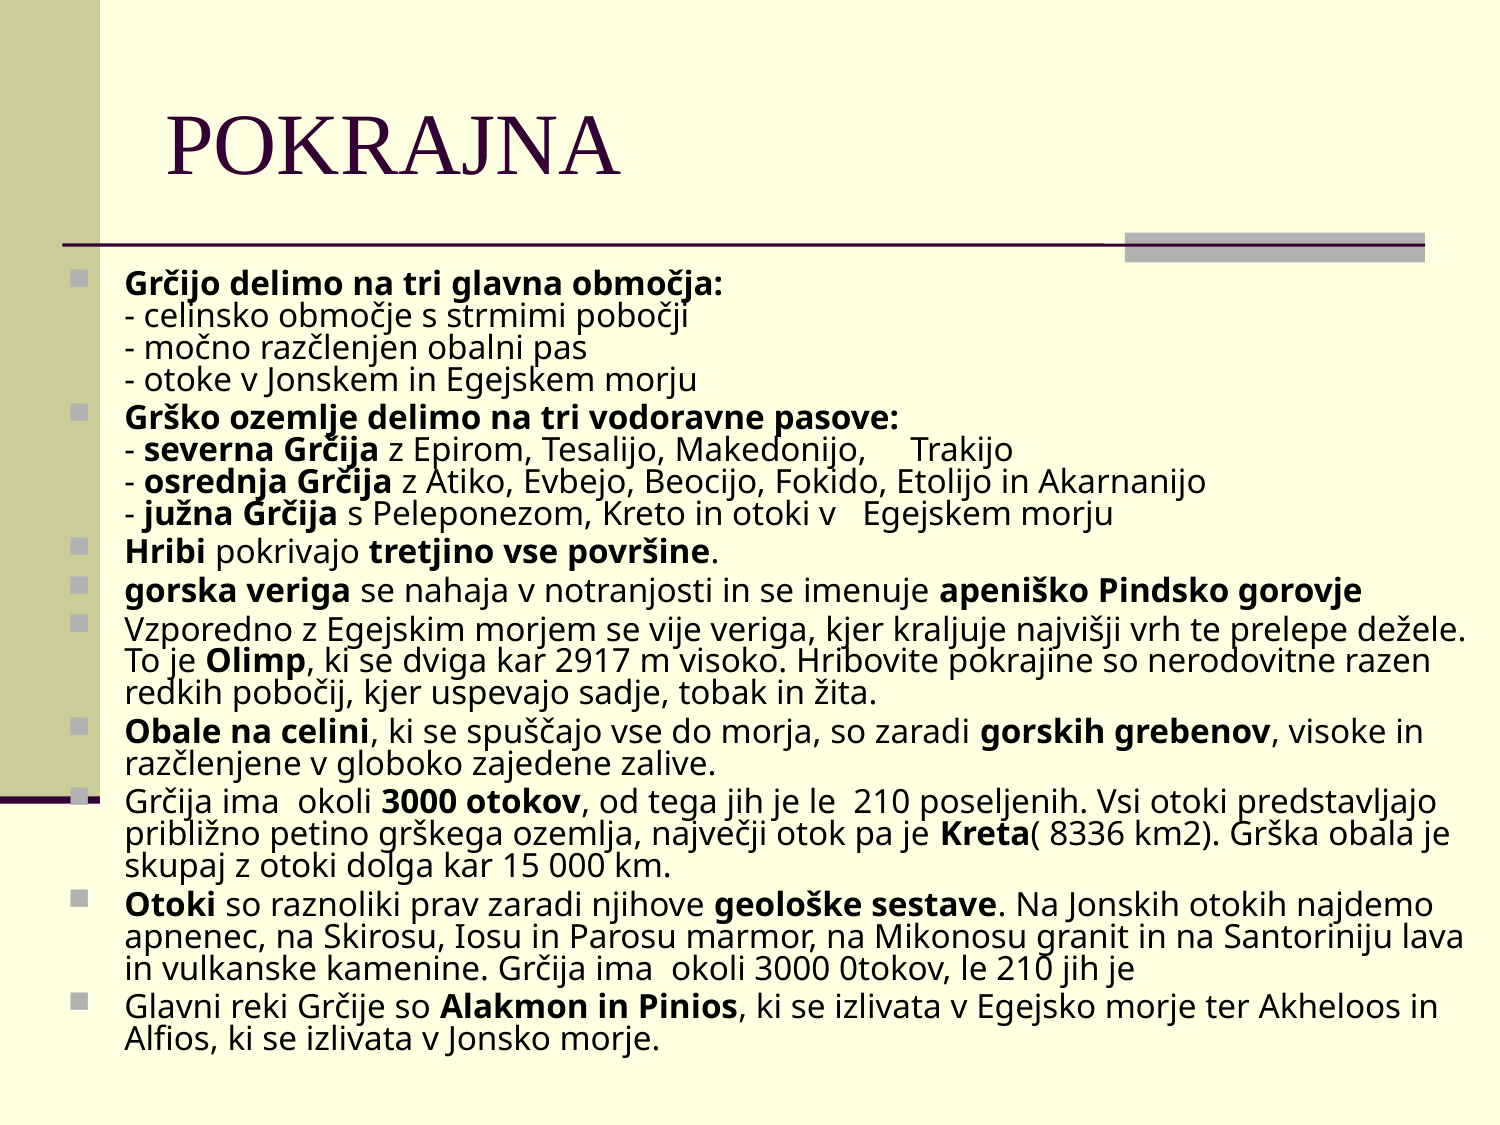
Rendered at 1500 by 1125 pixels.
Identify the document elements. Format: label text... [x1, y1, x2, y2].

title POKRAJNA [150, 45, 1425, 234]
list Grčijo delimo na tri glavna območja: - celinsko območje s strmimi pobočji - močno razčlenjen obalni pas - otoke v Jonskem in Egejskem morju Grško ozemlje delimo na tri vodoravne pasove: - severna Grčija z Epirom, Tesalijo, Makedonijo, Trakijo - osrednja Grčija z Atiko, Evbejo, Beocijo, Fokido, Etolijo in Akarnanijo - južna Grčija s Peleponezom, Kreto in otoki v Egejskem morju Hribi pokrivajo tretjino vse površine. gorska veriga se nahaja v notranjosti in se imenuje apeniško Pindsko gorovje Vzporedno z Egejskim morjem se vije veriga, kjer kraljuje najvišji vrh te prelepe dežele. To je Olimp, ki se dviga kar 2917 m visoko. Hribovite pokrajine so nerodovitne razen redkih pobočij, kjer uspevajo sadje, tobak in žita. Obale na celini, ki se spuščajo vse do morja, so zaradi gorskih grebenov, visoke in razčlenjene v globoko zajedene zalive. Grčija ima okoli 3000 otokov, od tega jih je le 210 poseljenih. Vsi otoki predstavljajo približno petino grškega ozemlja, največji otok pa je Kreta( 8336 km2). Grška obala je skupaj z otoki dolga kar 15 000 km. Otoki so raznoliki prav zaradi njihove geološke sestave. Na Jonskih otokih najdemo apnenec, na Skirosu, Iosu in Parosu marmor, na Mikonosu granit in na Santoriniju lava in vulkanske kamenine. Grčija ima okoli 3000 0tokov, le 210 jih je Glavni reki Grčije so Alakmon in Pinios, ki se izlivata v Egejsko morje ter Akheloos in Alfios, ki se izlivata v Jonsko morje. [53, 262, 1500, 1125]
